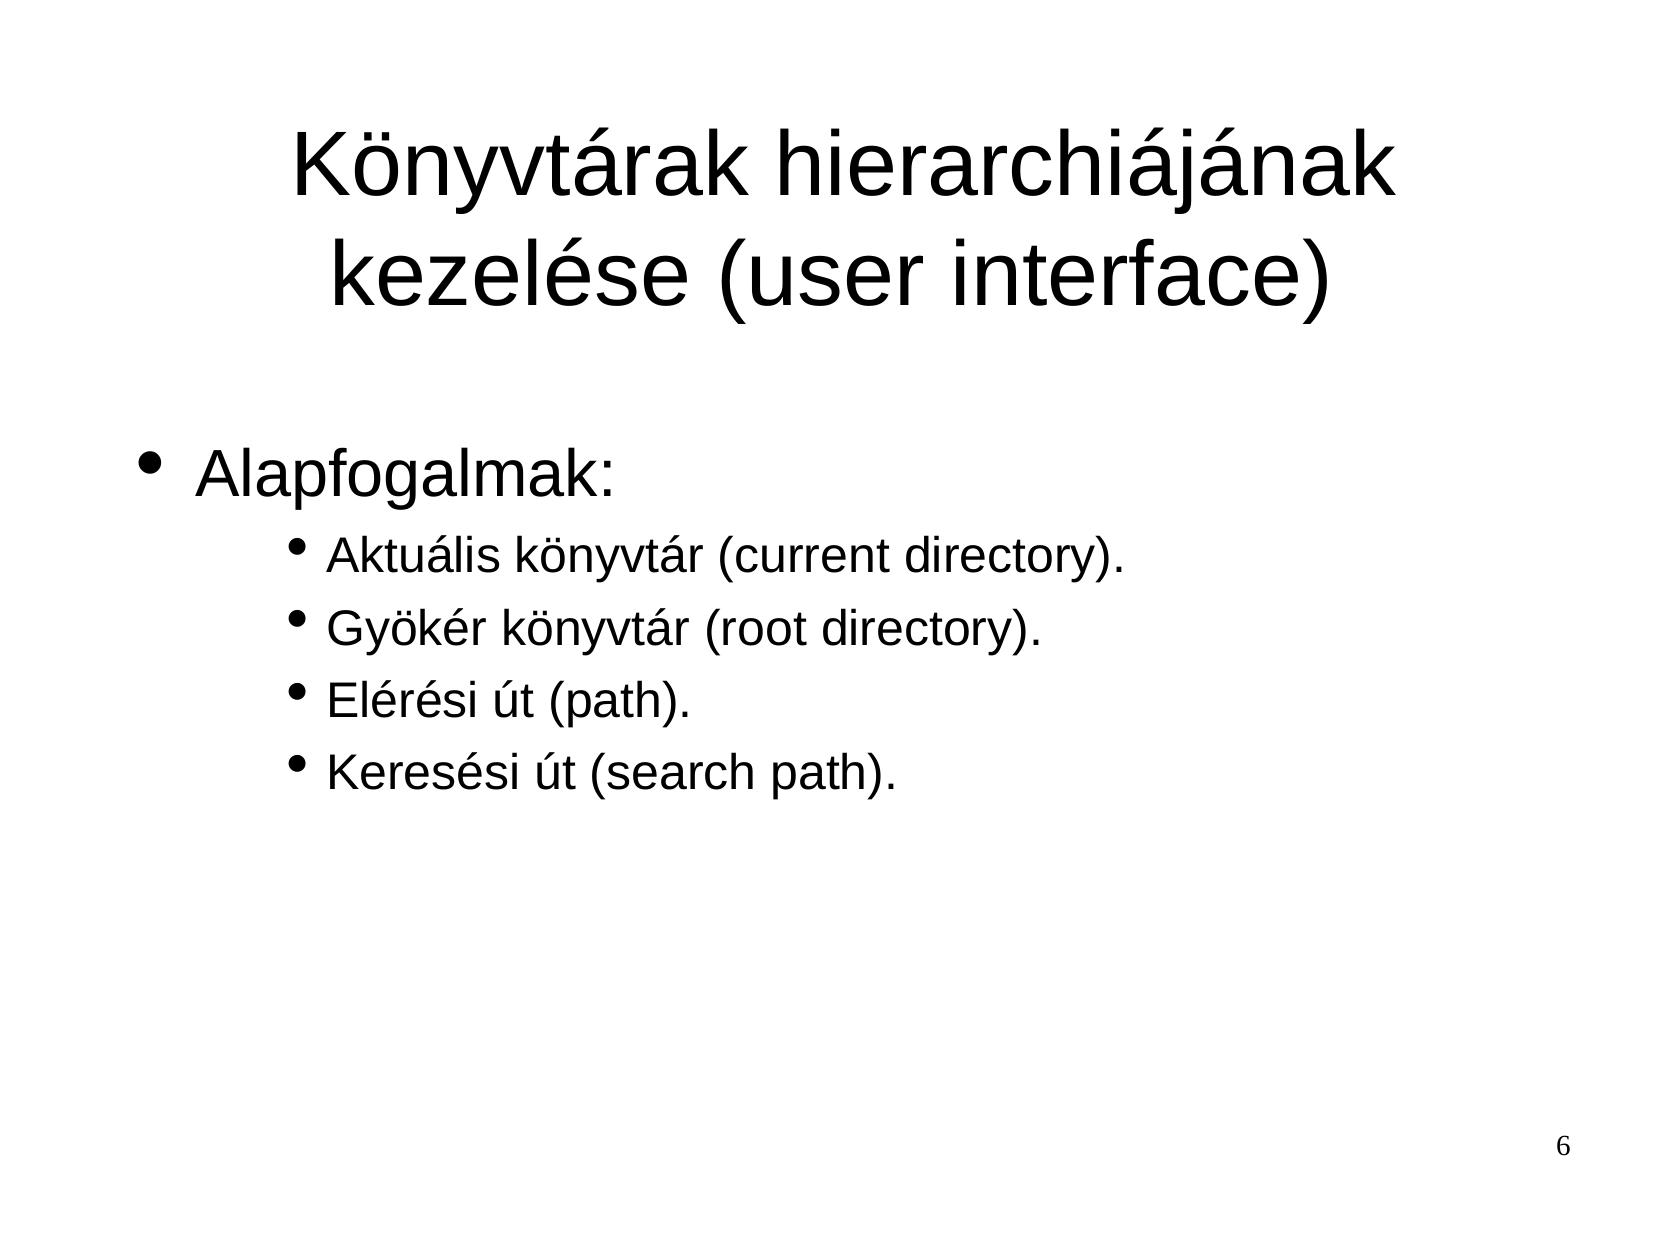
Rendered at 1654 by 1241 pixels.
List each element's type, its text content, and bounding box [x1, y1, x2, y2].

title Könyvtárak hierarchiájának kezelése (user interface) [124, 110, 1530, 317]
list Alapfogalmak: Aktuális könyvtár (current directory). Gyökér könyvtár (root directory). Elérési út (path). Keresési út (search path). [124, 422, 1530, 1167]
